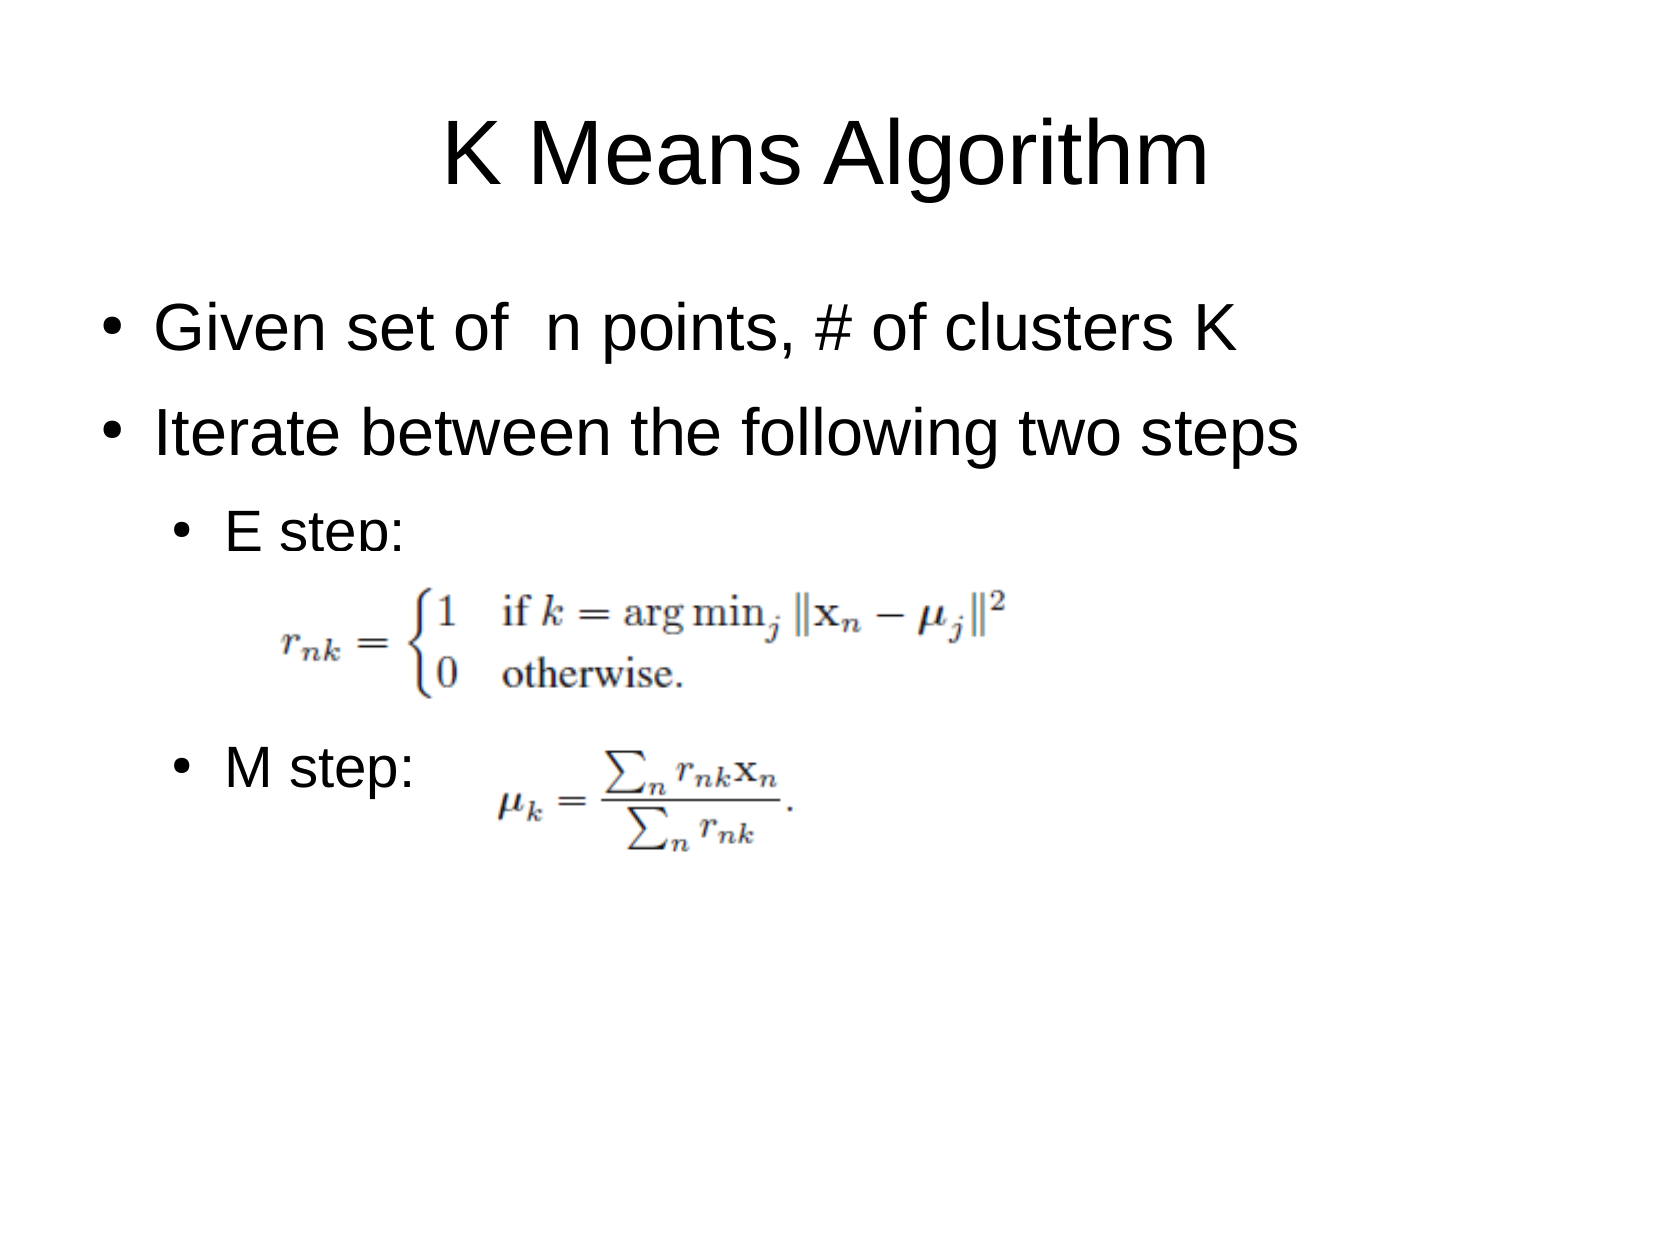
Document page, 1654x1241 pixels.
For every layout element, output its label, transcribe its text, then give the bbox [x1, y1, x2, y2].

list Given set of n points, # of clusters K Iterate between the following two steps E step: r_{nk} = 1 if point n in clusters k r_{nk} = 0 otherwise M step: [82, 290, 1571, 1109]
title K Means Algorithm [82, 49, 1571, 257]
picture [246, 551, 1058, 870]
